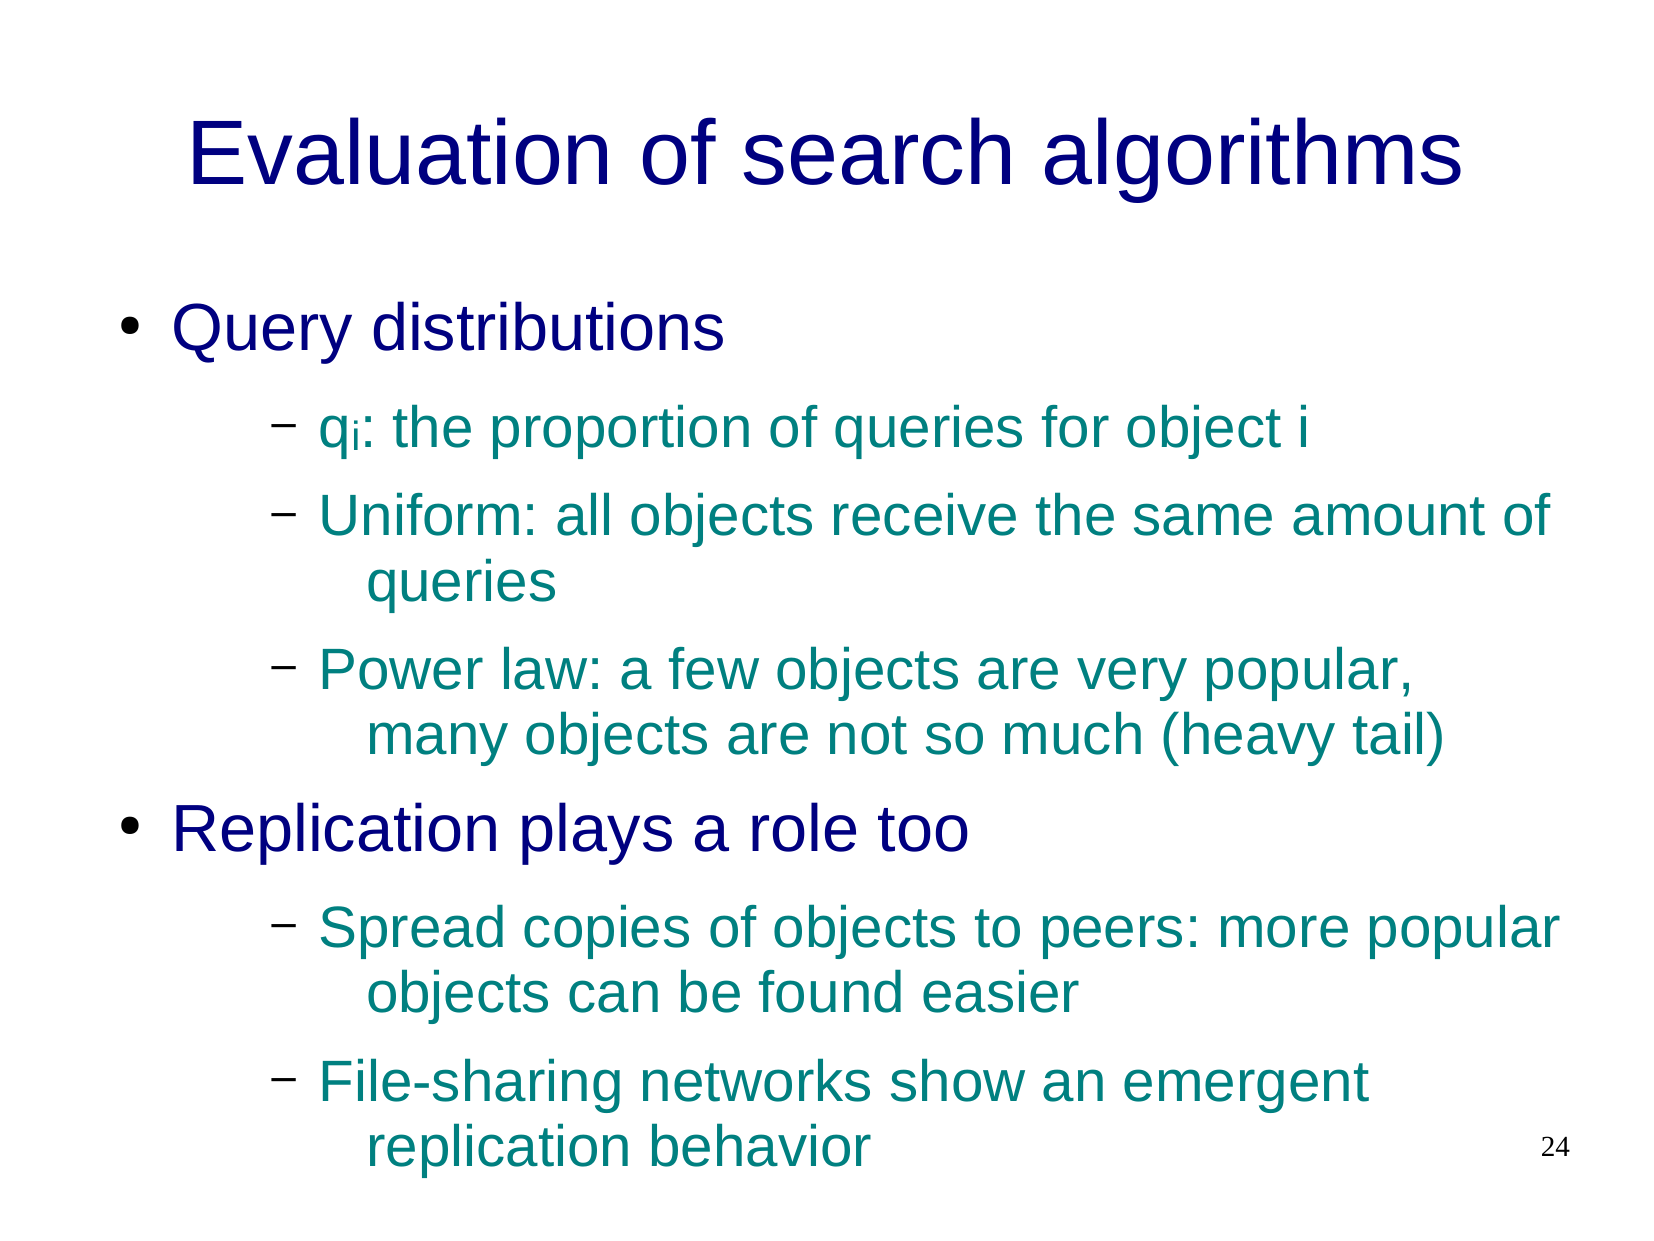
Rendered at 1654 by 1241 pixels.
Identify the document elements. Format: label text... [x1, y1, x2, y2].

title Evaluation of search algorithms [82, 49, 1571, 257]
list Query distributions qi: the proportion of queries for object i Uniform: all objects receive the same amount of queries Power law: a few objects are very popular, many objects are not so much (heavy tail) Replication plays a role too Spread copies of objects to peers: more popular objects can be found easier File-sharing networks show an emergent replication behavior [82, 290, 1571, 1193]
